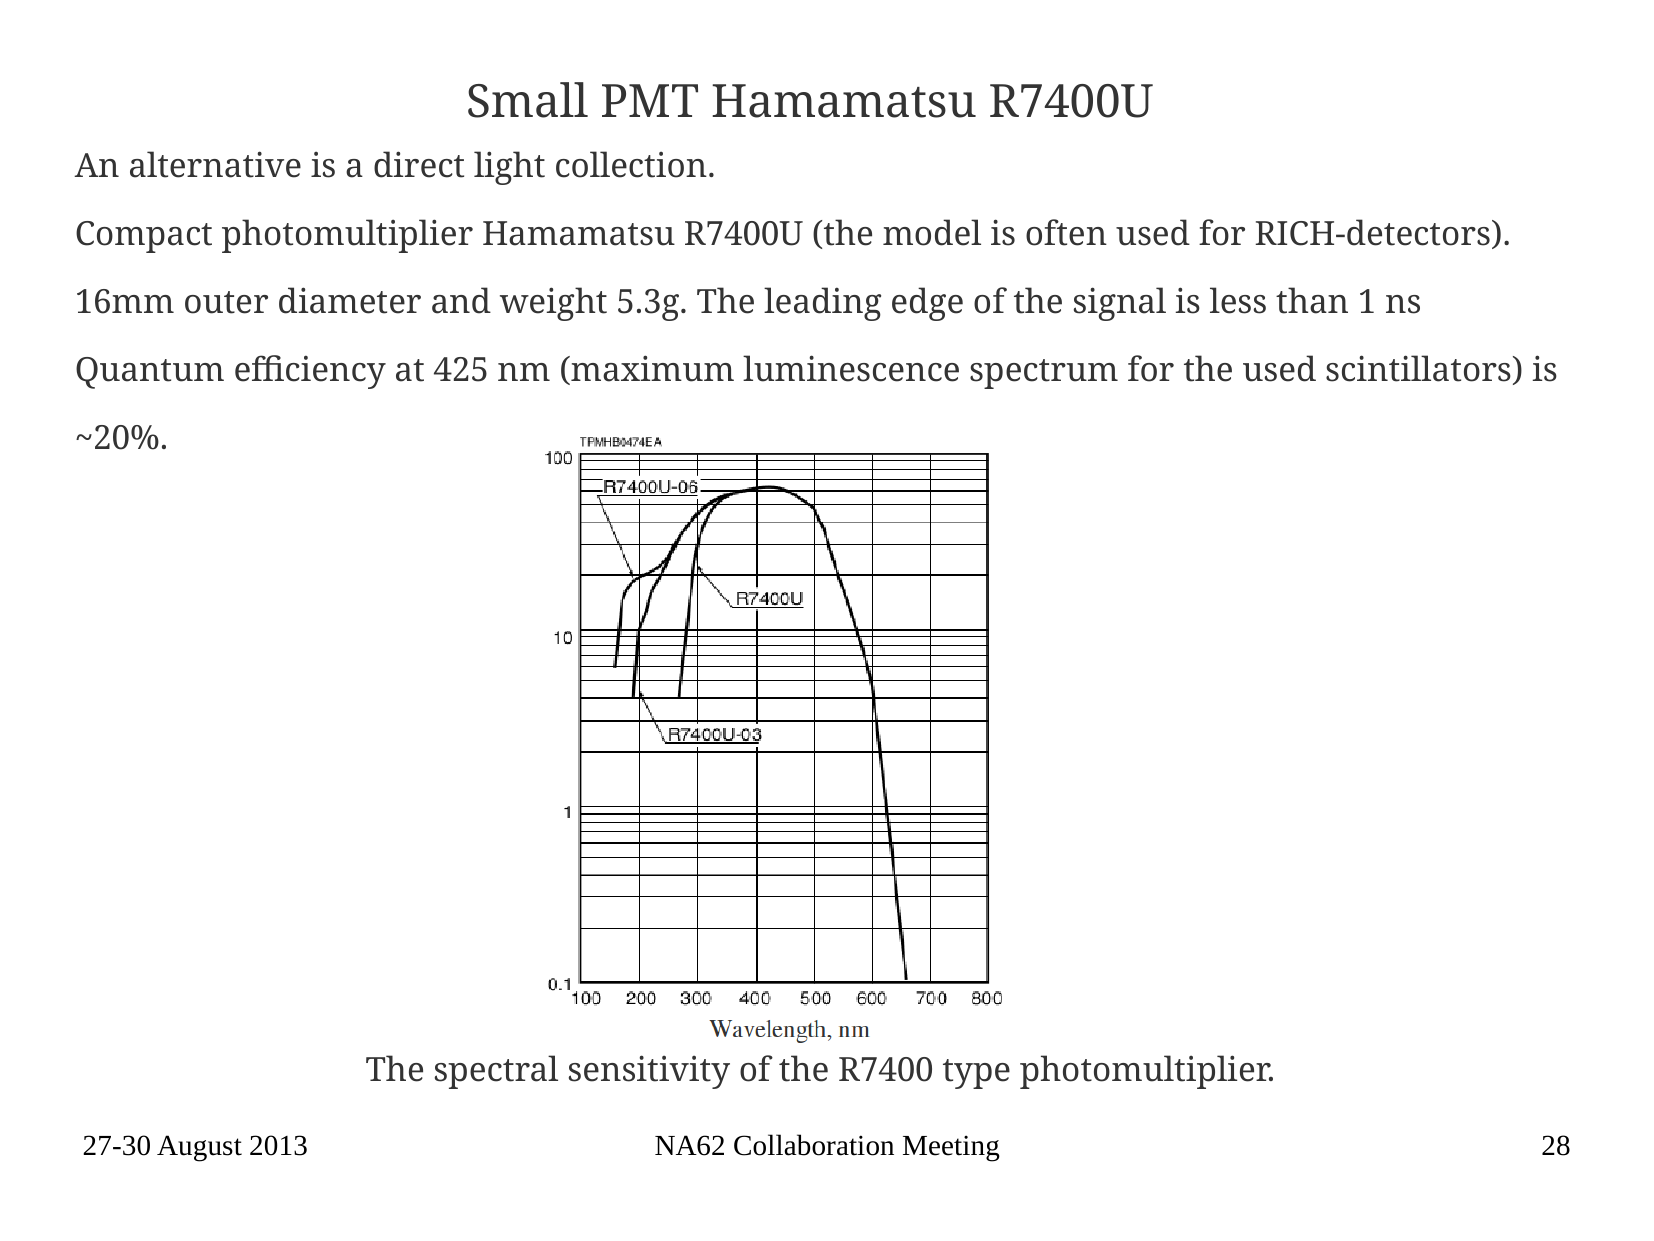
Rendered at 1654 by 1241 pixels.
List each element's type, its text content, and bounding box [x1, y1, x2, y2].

text_box An alternative is a direct light collection. Compact photomultiplier Hamamatsu R7400U (the model is often used for RICH-detectors). 16mm outer diameter and weight 5.3g. The leading edge of the signal is less than 1 ns Quantum efficiency at 425 nm (maximum luminescence spectrum for the used scintillators) is ~20%. [60, 112, 1591, 455]
text_box Small PMT Hamamatsu R7400U [255, 30, 1366, 99]
picture [525, 427, 1021, 1038]
text_box The spectral sensitivity of the R7400 type photomultiplier. [112, 1038, 1531, 1096]
